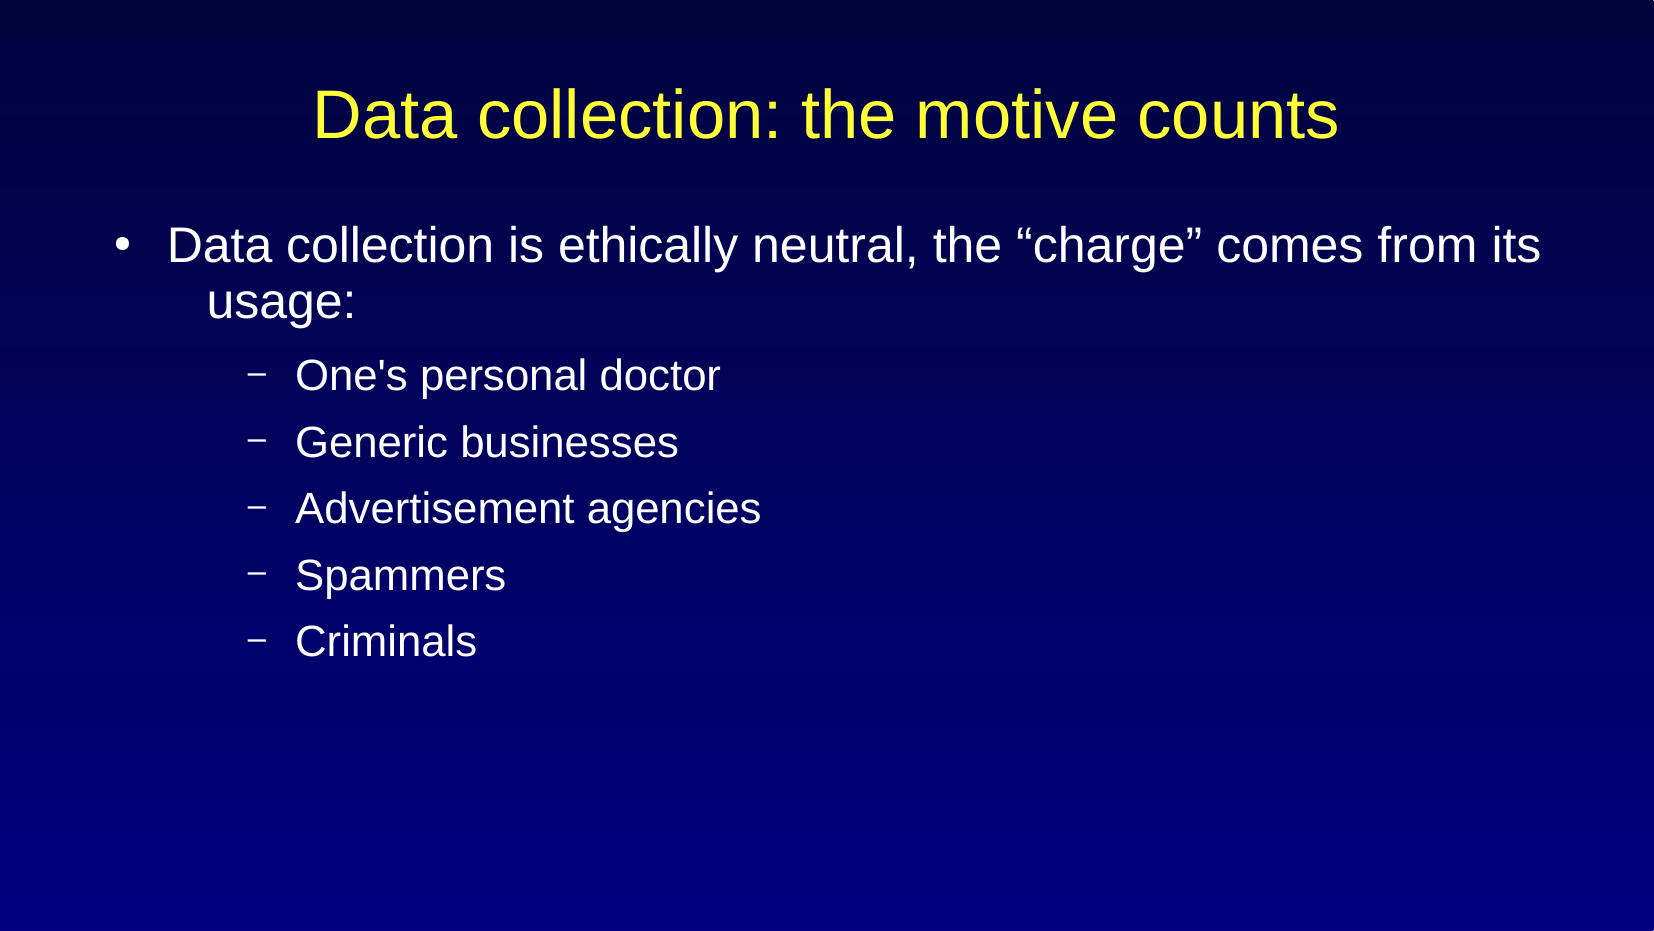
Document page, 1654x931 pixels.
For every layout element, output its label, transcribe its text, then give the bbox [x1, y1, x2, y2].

title Data collection: the motive counts [82, 37, 1571, 193]
list Data collection is ethically neutral, the “charge” comes from its usage: One's personal doctor Generic businesses Advertisement agencies Spammers Criminals [82, 217, 1571, 758]
